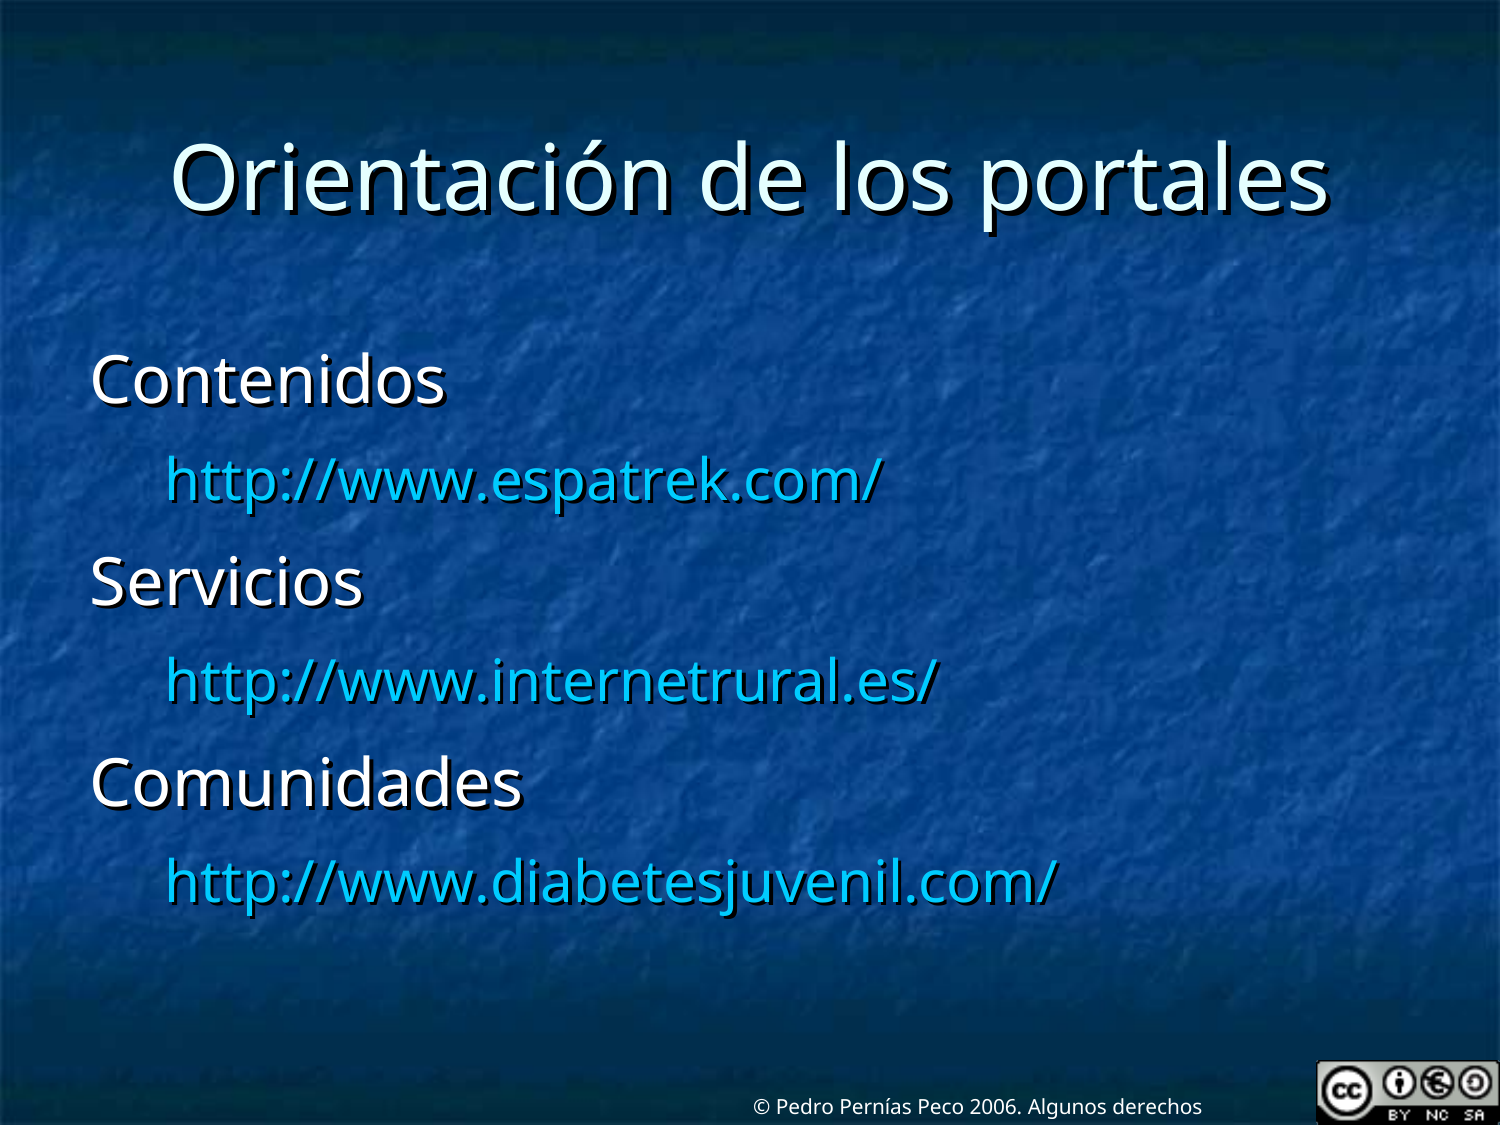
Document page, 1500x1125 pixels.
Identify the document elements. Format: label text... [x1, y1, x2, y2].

title Orientación de los portales [75, 62, 1426, 288]
list Contenidos http://www.espatrek.com/ Servicios http://www.internetrural.es/ Comunidades http://www.diabetesjuvenil.com/ [75, 324, 1426, 1076]
picture [0, 0, 1500, 1125]
picture [1182, 1104, 1189, 1113]
